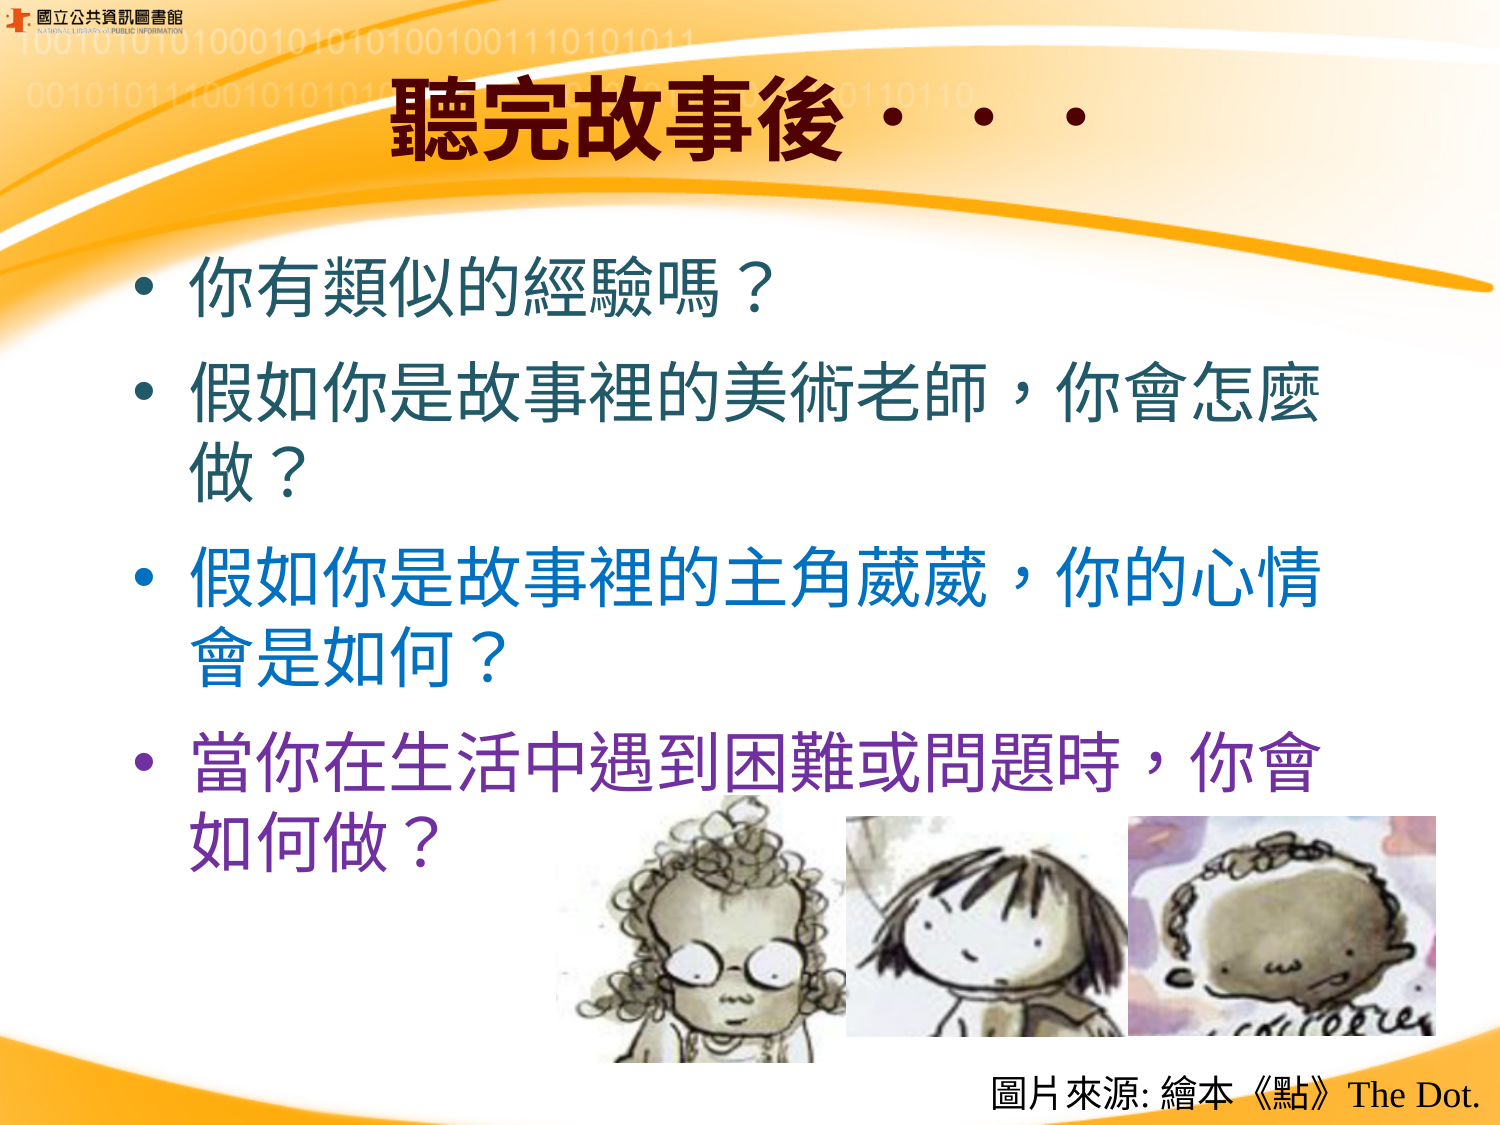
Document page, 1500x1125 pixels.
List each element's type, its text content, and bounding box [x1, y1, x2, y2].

title 聽完故事後．．． [117, 23, 1395, 211]
text_box 圖片來源: 繪本《點》The Dot. [975, 1062, 1497, 1123]
list 你有類似的經驗嗎？ 假如你是故事裡的美術老師，你會怎麼做？ 假如你是故事裡的主角葳葳，你的心情會是如何？ 當你在生活中遇到困難或問題時，你會如何做？ [117, 238, 1395, 1005]
picture [0, 0, 1500, 1125]
